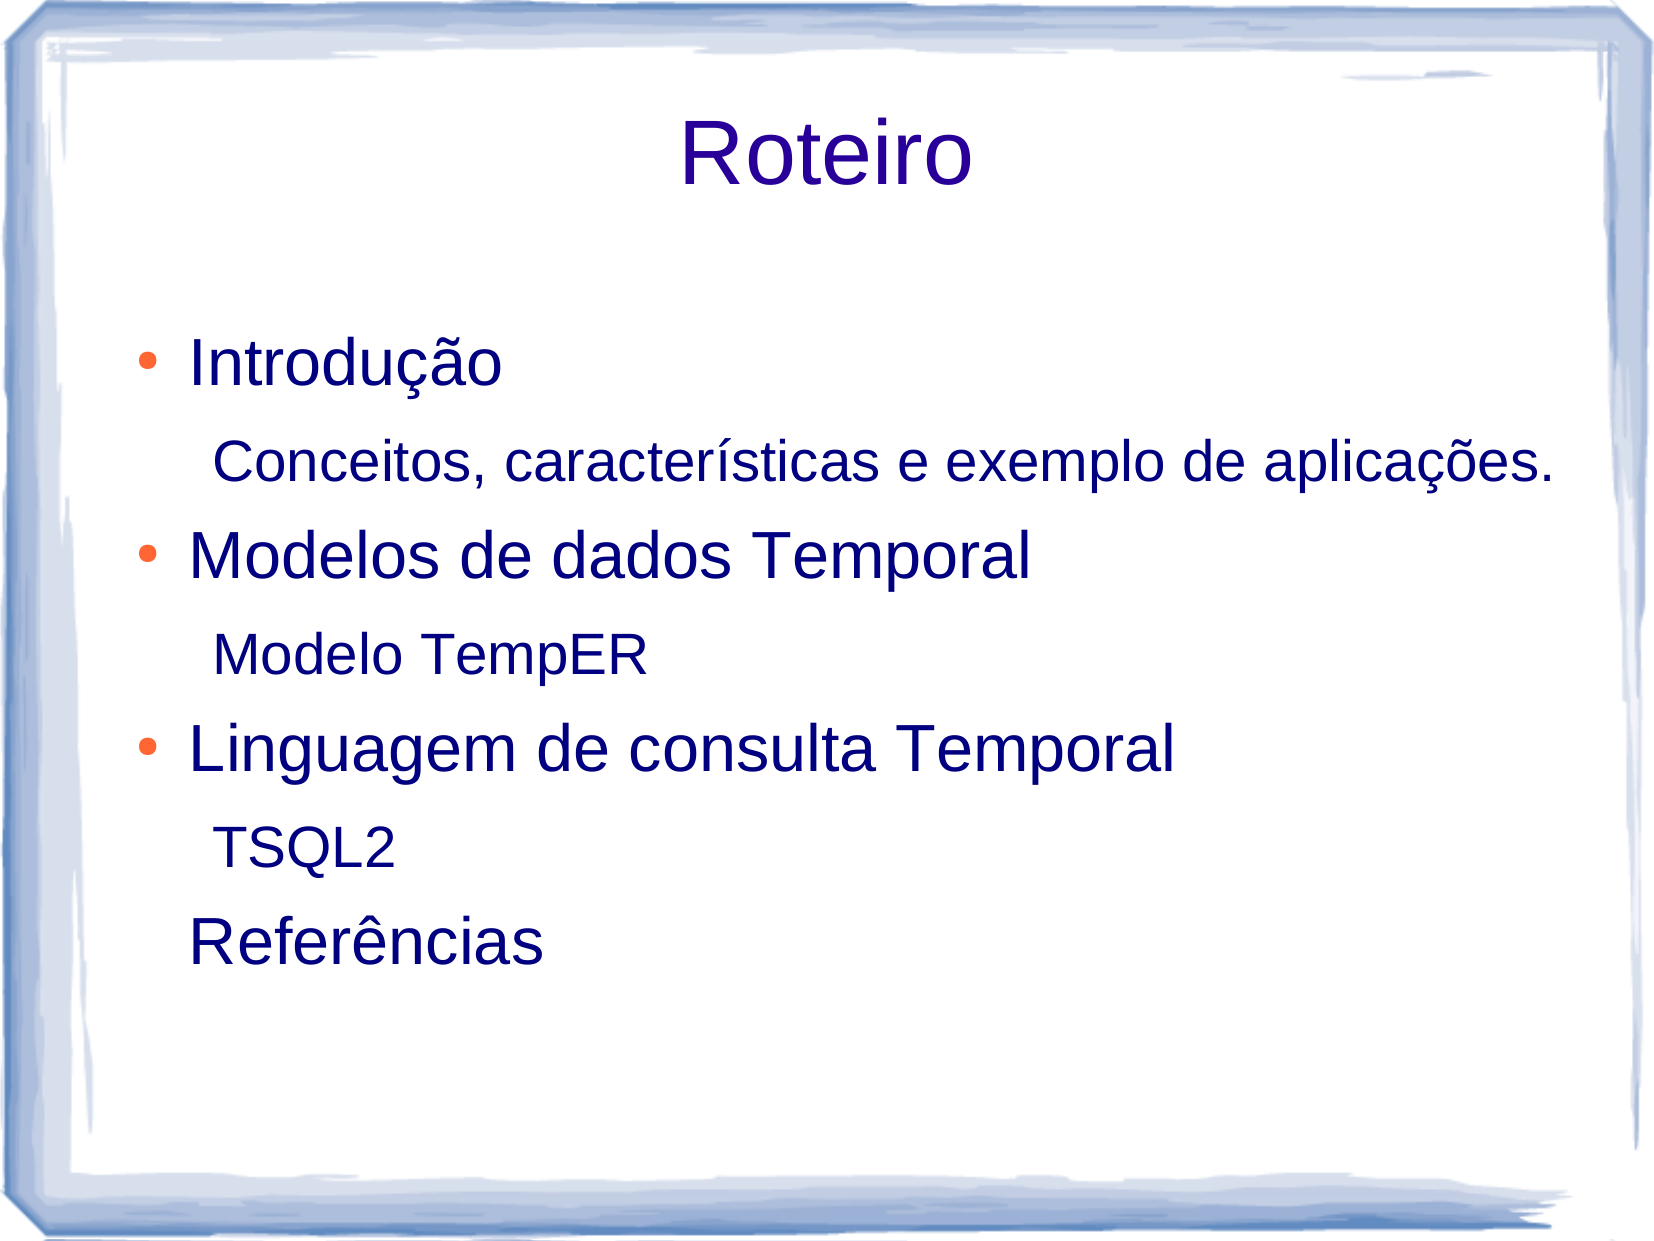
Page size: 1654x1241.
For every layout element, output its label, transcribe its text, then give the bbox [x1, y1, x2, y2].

list Introdução Conceitos, características e exemplo de aplicações. Modelos de dados Temporal Modelo TempER Linguagem de consulta Temporal TSQL2 Referências [118, 324, 1571, 1129]
picture [0, 0, 1654, 1241]
title Roteiro [82, 49, 1571, 257]
